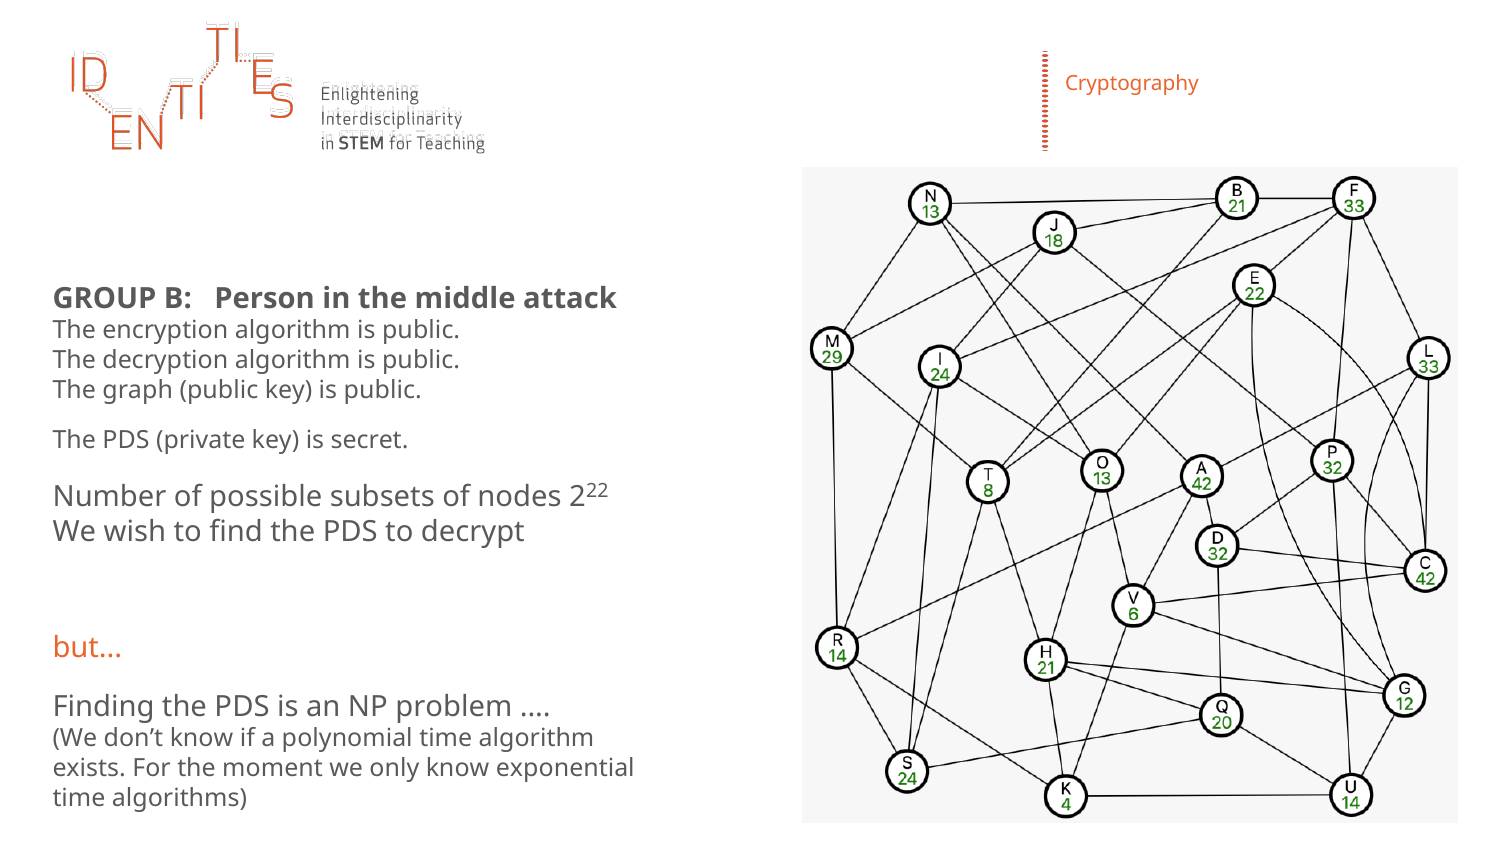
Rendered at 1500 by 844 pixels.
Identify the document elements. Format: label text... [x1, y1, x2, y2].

picture [1042, 51, 1051, 151]
picture [802, 167, 1458, 823]
picture [71, 18, 485, 157]
text_box GROUP B: Person in the middle attack The encryption algorithm is public. The decryption algorithm is public. The graph (public key) is public. The PDS (private key) is secret. Number of possible subsets of nodes 222 We wish to find the PDS to decrypt but... Finding the PDS is an NP problem .... (We don’t know if a polynomial time algorithm exists. For the moment we only know exponential time algorithms) [37, 271, 670, 822]
text_box Cryptography [1050, 61, 1472, 168]
